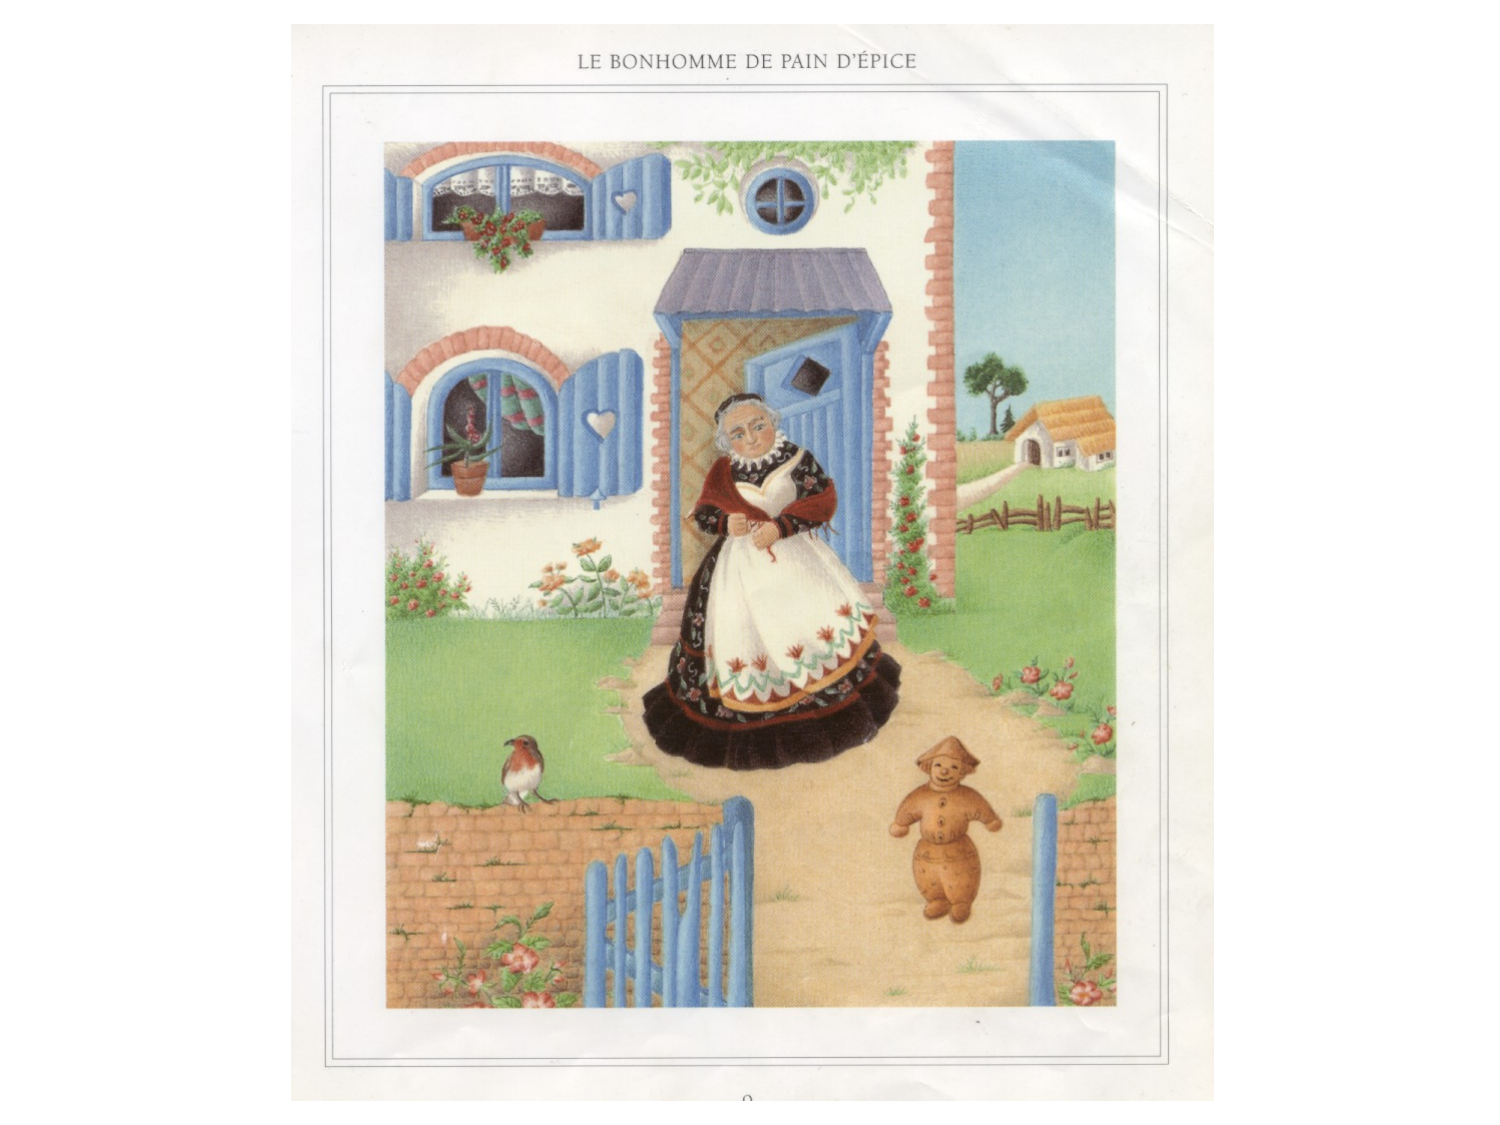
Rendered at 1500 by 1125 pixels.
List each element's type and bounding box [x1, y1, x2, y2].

picture [291, 24, 1214, 1101]
